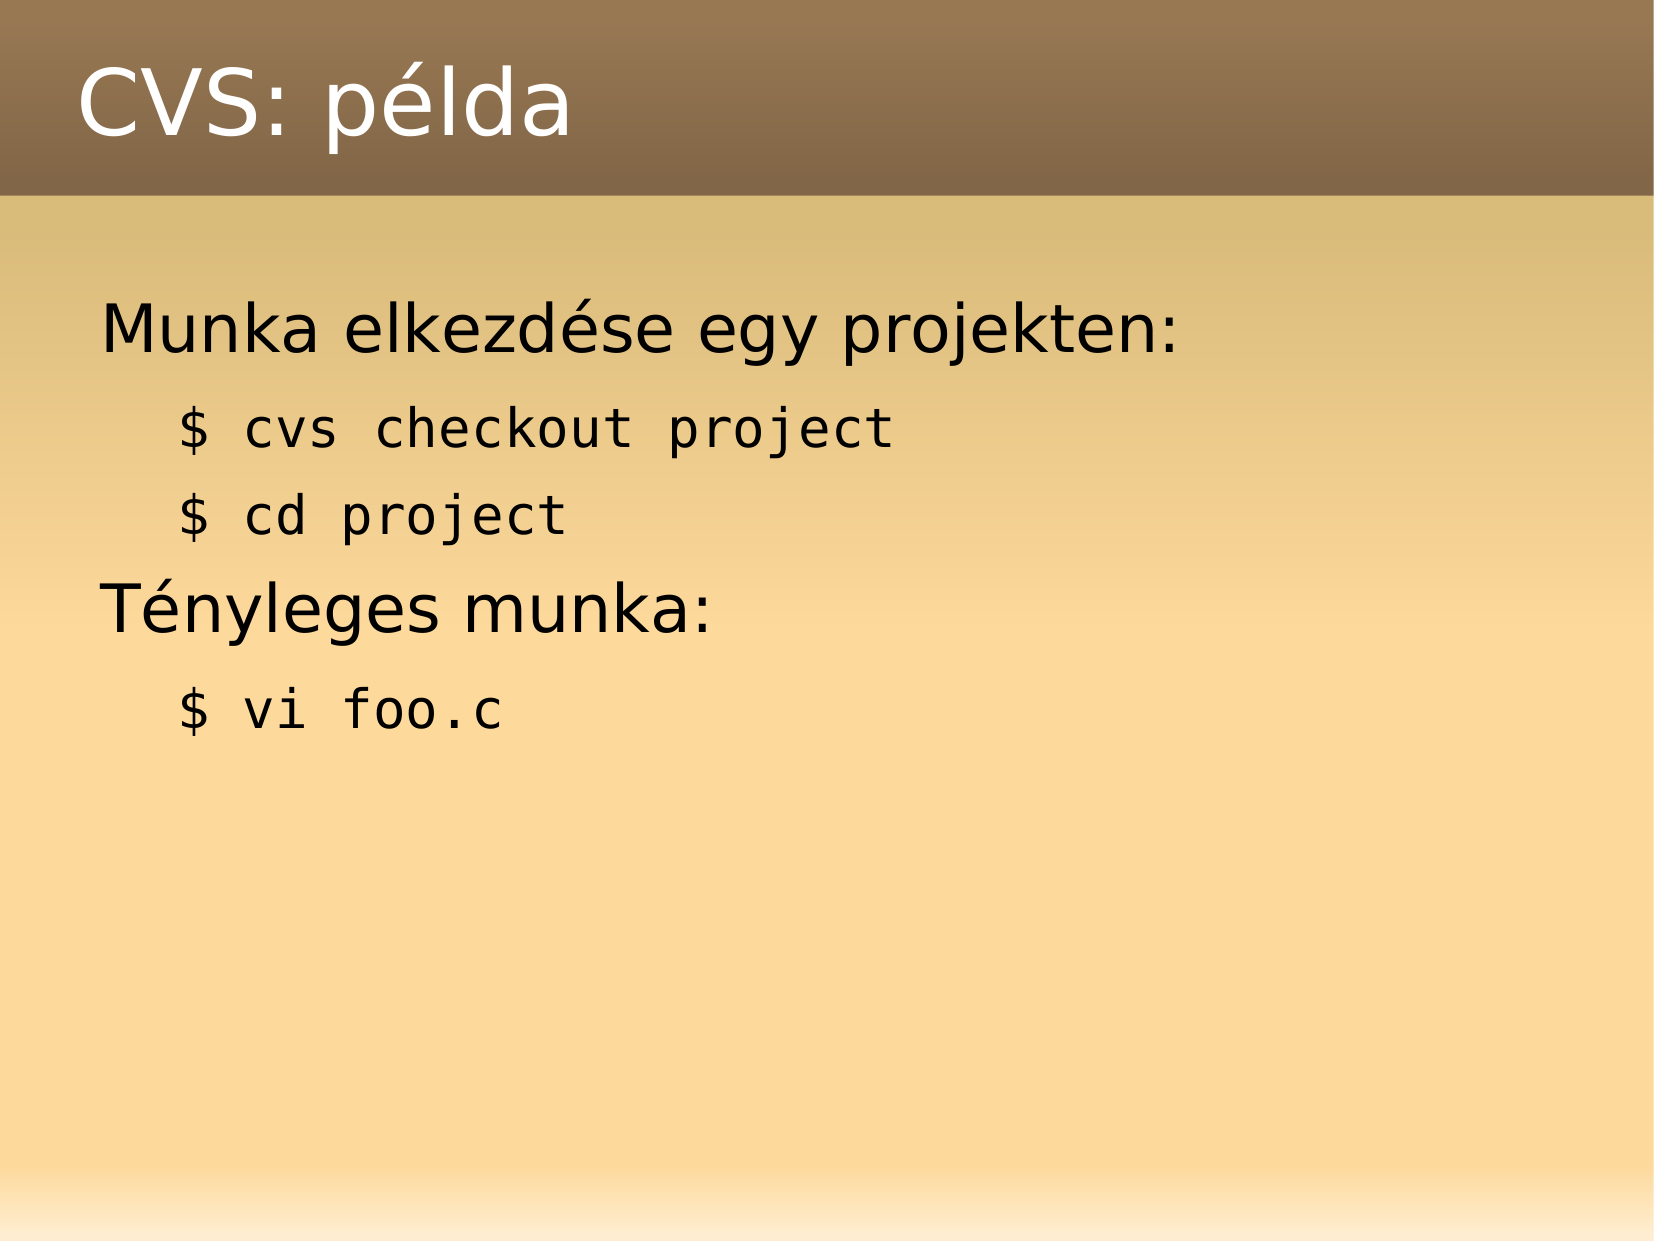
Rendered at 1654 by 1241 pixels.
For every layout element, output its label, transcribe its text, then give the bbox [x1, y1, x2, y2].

title CVS: példa [76, 7, 1565, 200]
picture [0, 0, 1654, 1241]
list Munka elkezdése egy projekten: $ cvs checkout project $ cd project Tényleges munka: $ vi foo.c [82, 290, 1571, 1094]
